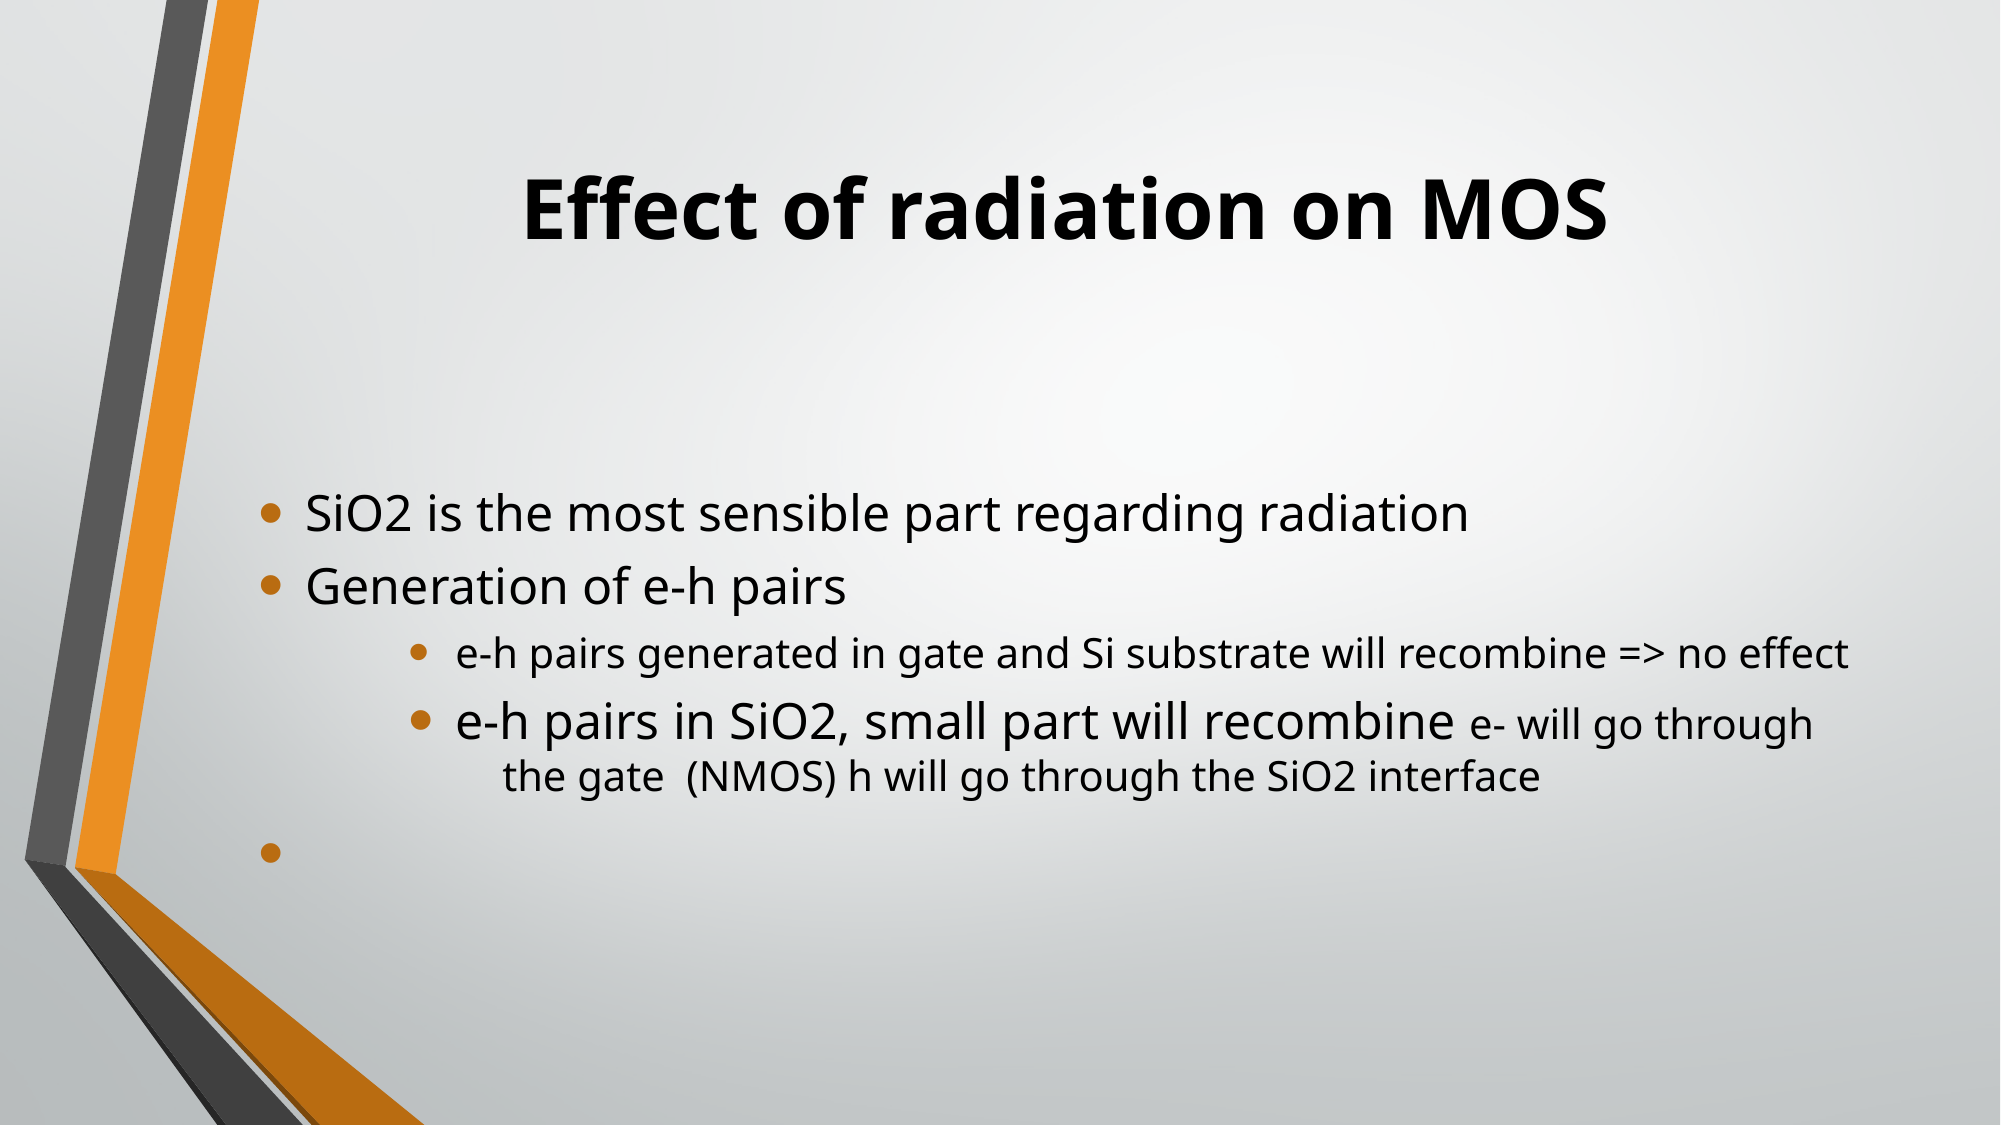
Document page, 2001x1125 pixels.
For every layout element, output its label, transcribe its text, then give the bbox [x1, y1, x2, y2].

title Effect of radiation on MOS [243, 112, 1887, 362]
list SiO2 is the most sensible part regarding radiation Generation of e-h pairs e-h pairs generated in gate and Si substrate will recombine => no effect e-h pairs in SiO2, small part will recombine e- will go through the gate (NMOS) h will go through the SiO2 interface [243, 362, 1887, 1013]
